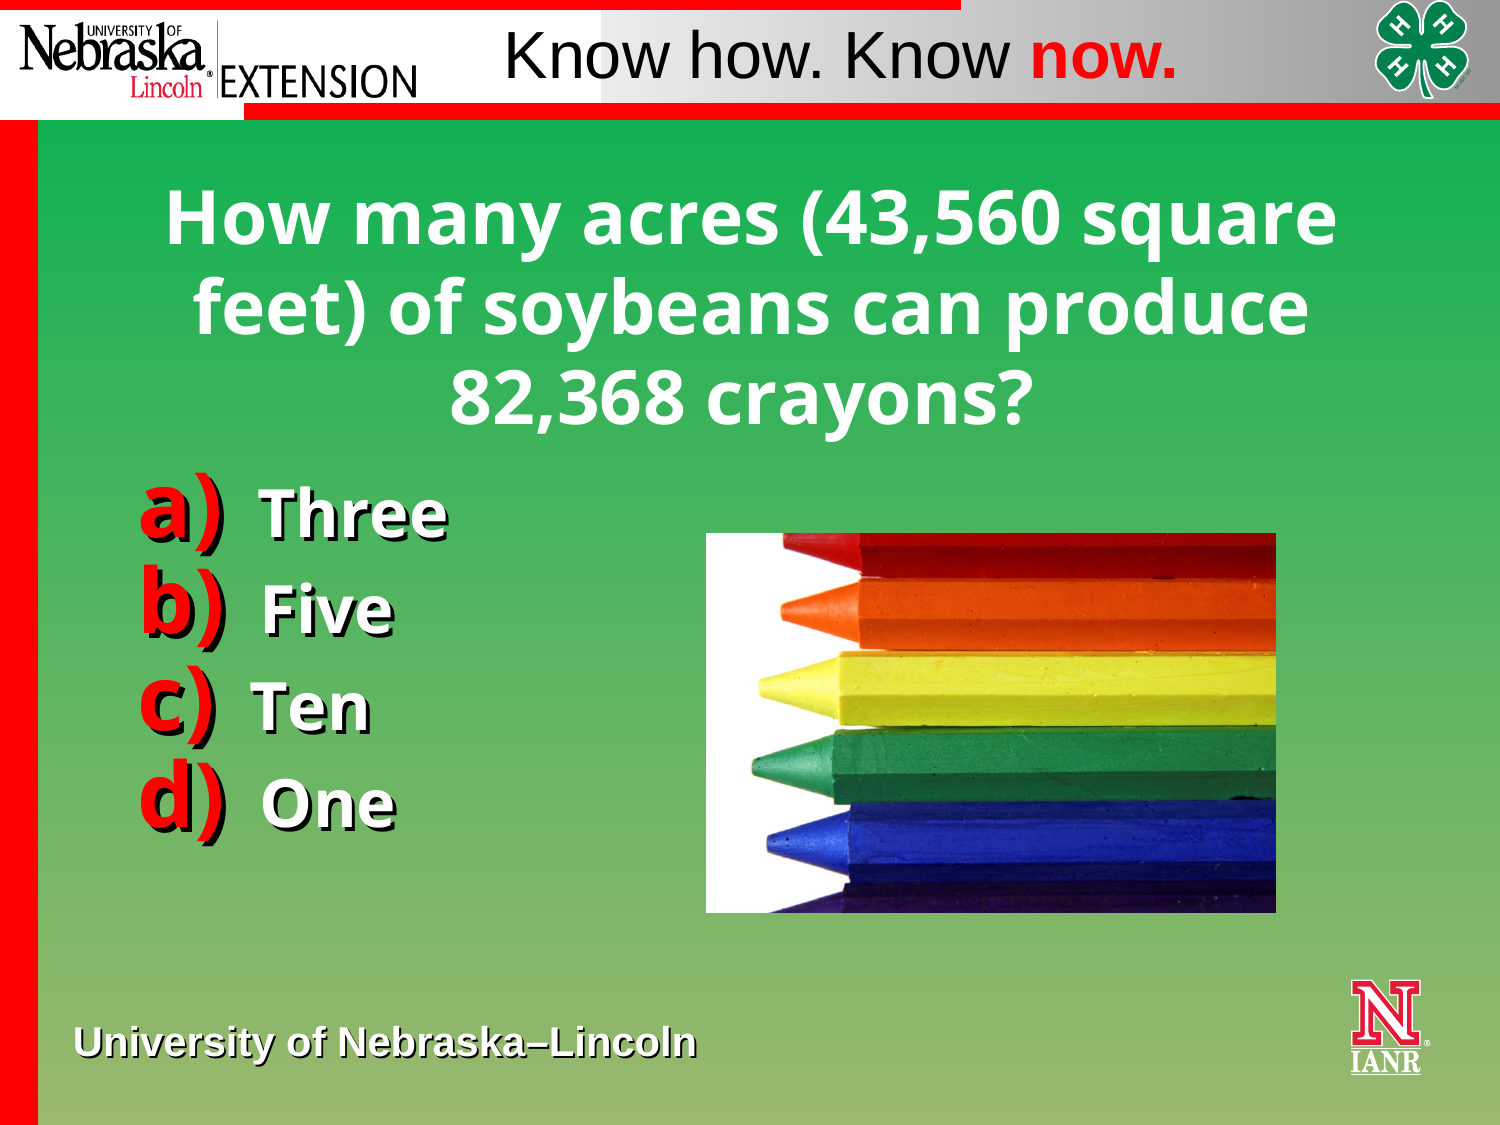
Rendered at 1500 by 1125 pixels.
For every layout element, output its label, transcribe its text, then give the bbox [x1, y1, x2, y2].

title How many acres (43,560 square feet) of soybeans can produce 82,368 crayons? [77, 161, 1428, 376]
list Three Five Ten One [122, 462, 1473, 1021]
picture [706, 533, 1276, 913]
